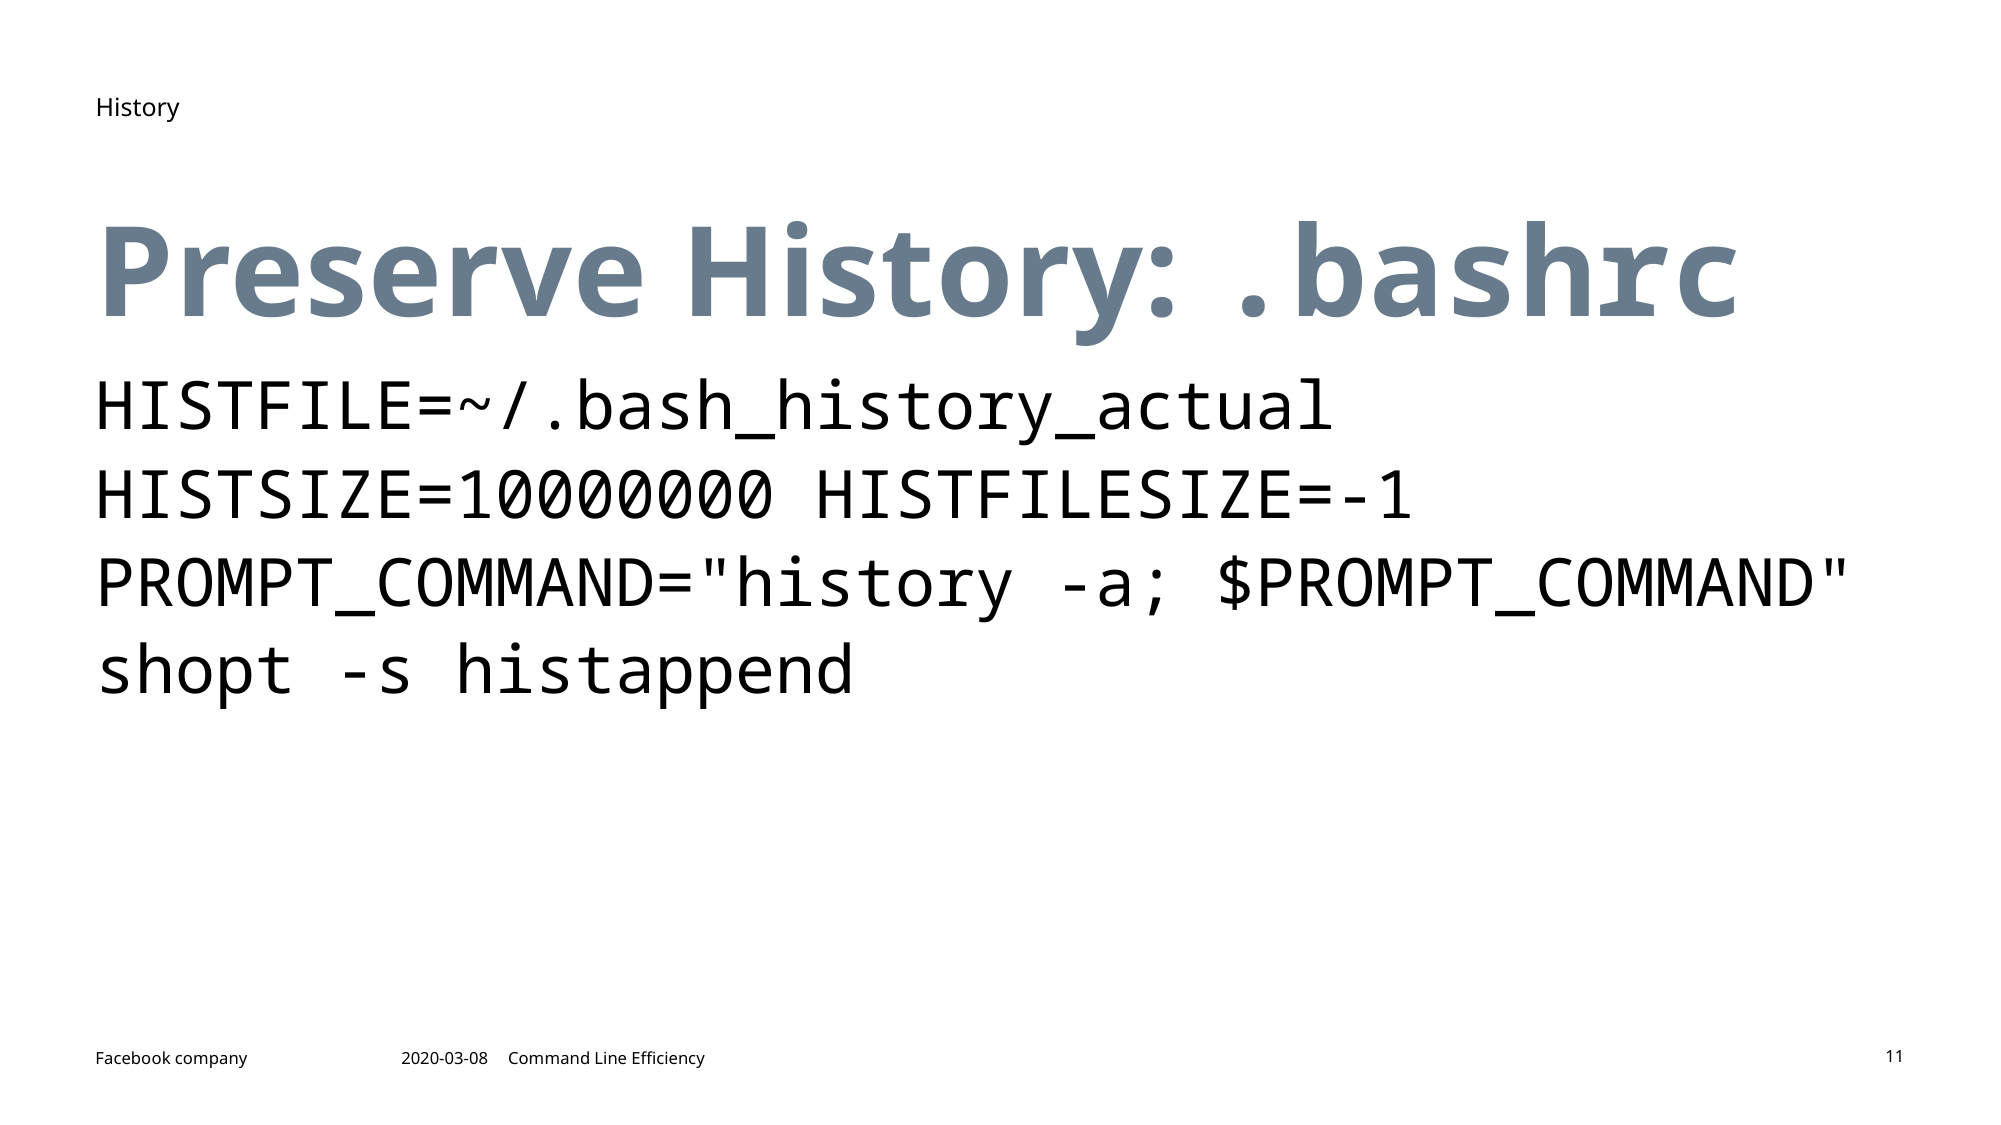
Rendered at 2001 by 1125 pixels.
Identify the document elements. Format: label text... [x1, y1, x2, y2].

slide_number 35 [1840, 1047, 1905, 1068]
footer Command Line Efficiency [508, 1047, 1294, 1068]
title Preserve History: .bashrc [95, 176, 1905, 333]
list History [95, 88, 988, 119]
list HISTFILE=~/.bash_history_actual HISTSIZE=10000000 HISTFILESIZE=-1 PROMPT_COMMAND="history -a; $PROMPT_COMMAND" shopt -s histappend [95, 355, 1905, 820]
slide_number 2020-03-08 [401, 1047, 508, 1068]
